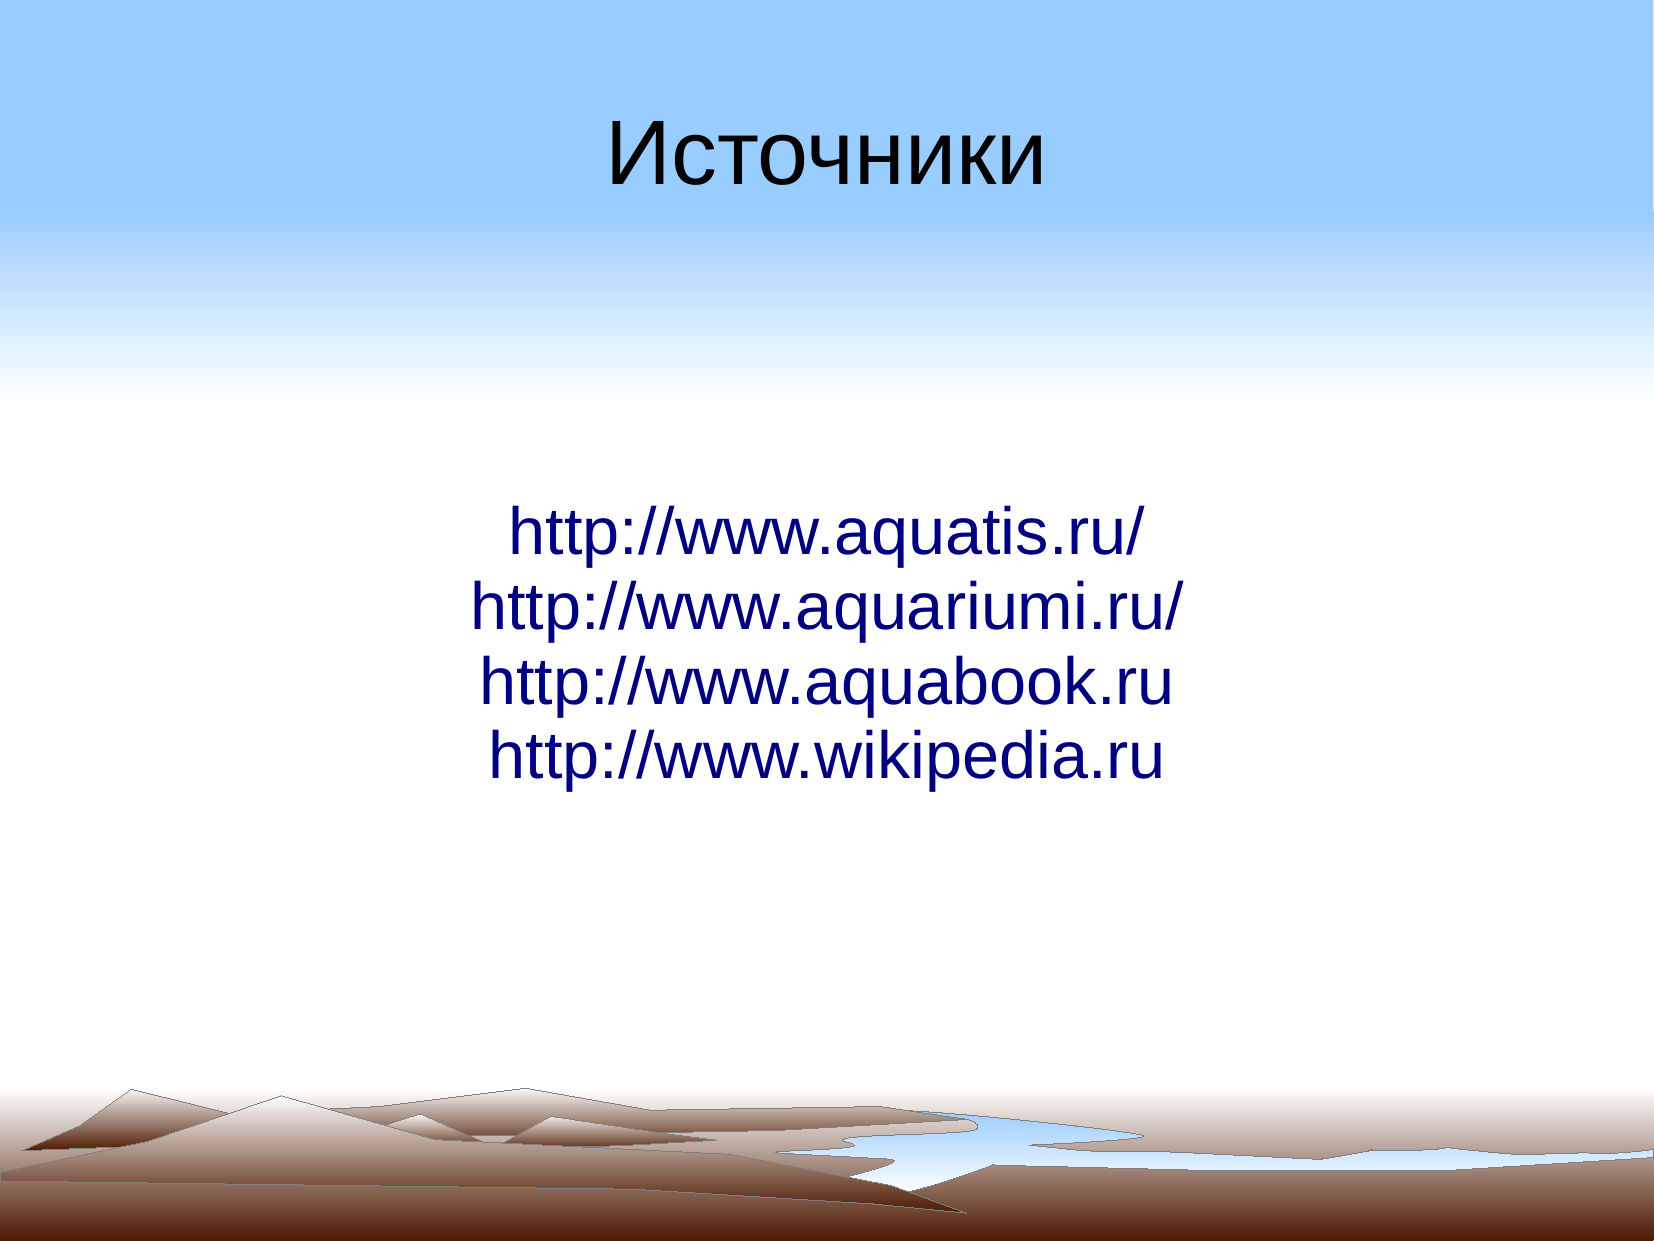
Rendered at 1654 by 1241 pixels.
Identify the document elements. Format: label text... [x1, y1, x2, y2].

subtitle http://www.aquatis.ru/ http://www.aquariumi.ru/ http://www.aquabook.ru http://www.wikipedia.ru [121, 261, 1534, 1101]
title Источники [82, 56, 1571, 250]
